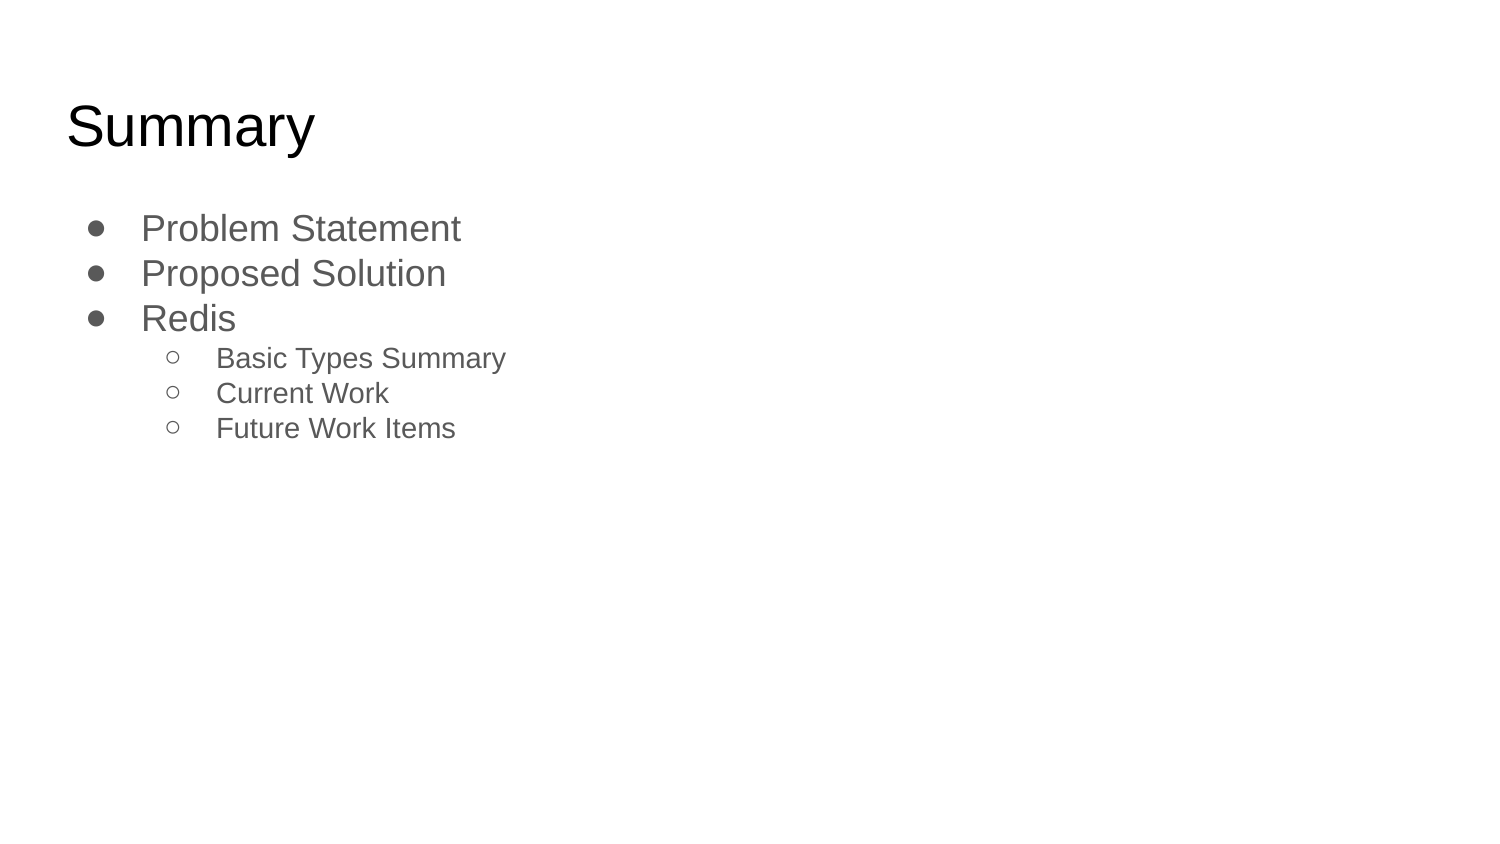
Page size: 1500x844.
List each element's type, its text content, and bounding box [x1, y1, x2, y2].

list Problem Statement Proposed Solution Redis Basic Types Summary Current Work Future Work Items [51, 189, 1449, 750]
title Summary [51, 72, 1449, 167]
